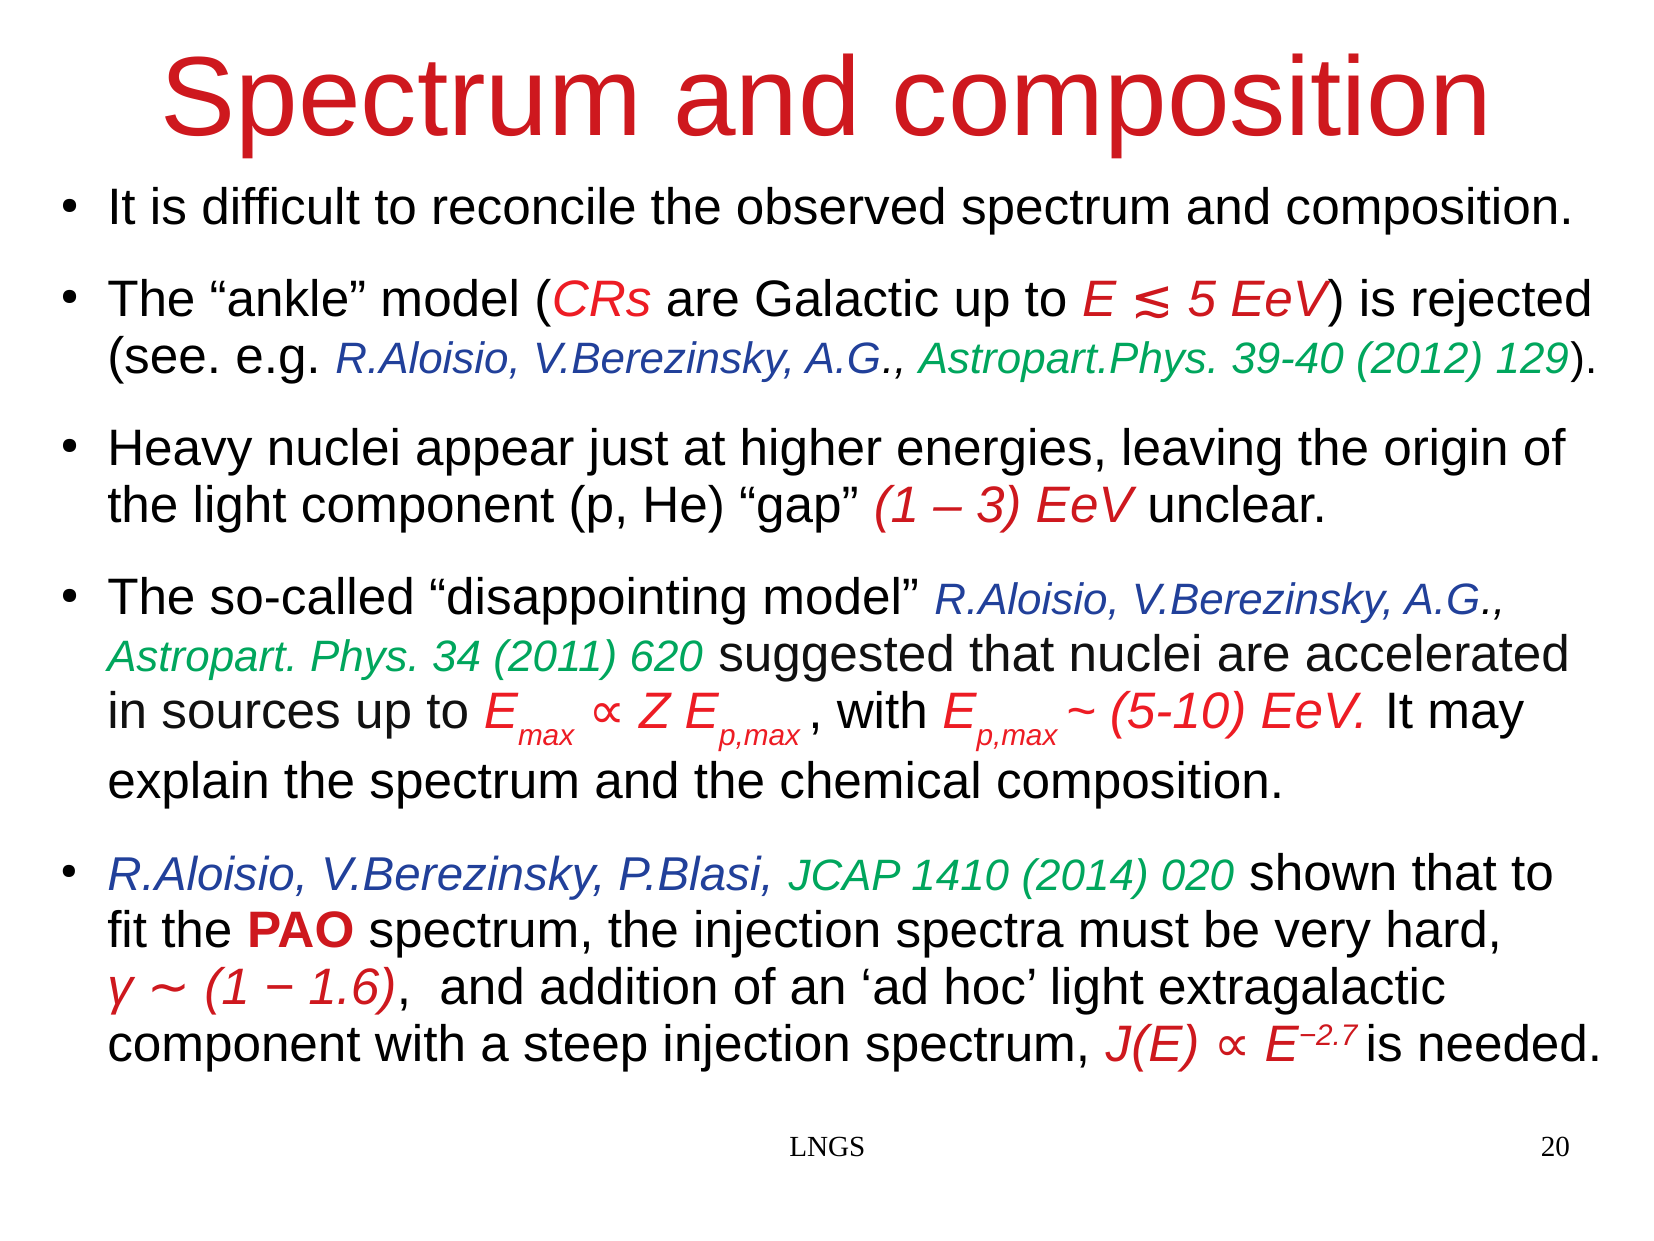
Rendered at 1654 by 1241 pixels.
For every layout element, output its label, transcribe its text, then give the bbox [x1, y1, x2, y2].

list It is difficult to reconcile the observed spectrum and composition. The “ankle” model (CRs are Galactic up to E ≲ 5 EeV) is rejected (see. e.g. R.Aloisio, V.Berezinsky, A.G., Astropart.Phys. 39-40 (2012) 129). Heavy nuclei appear just at higher energies, leaving the origin of the light component (p, He) “gap” (1 – 3) EeV unclear. The so-called “disappointing model” R.Aloisio, V.Berezinsky, A.G., Astropart. Phys. 34 (2011) 620 suggested that nuclei are accelerated in sources up to Emax ∝ Z Ep,max , with Ep,max ~ (5-10) EeV. It may explain the spectrum and the chemical composition. R.Aloisio, V.Berezinsky, P.Blasi, JCAP 1410 (2014) 020 shown that to fit the PAO spectrum, the injection spectra must be very hard, γ ∼ (1 − 1.6), and addition of an ‘ad hoc’ light extragalactic component with a steep injection spectrum, J(E) ∝ E−2.7 is needed. [45, 178, 1653, 1093]
title Spectrum and composition [0, 27, 1653, 166]
